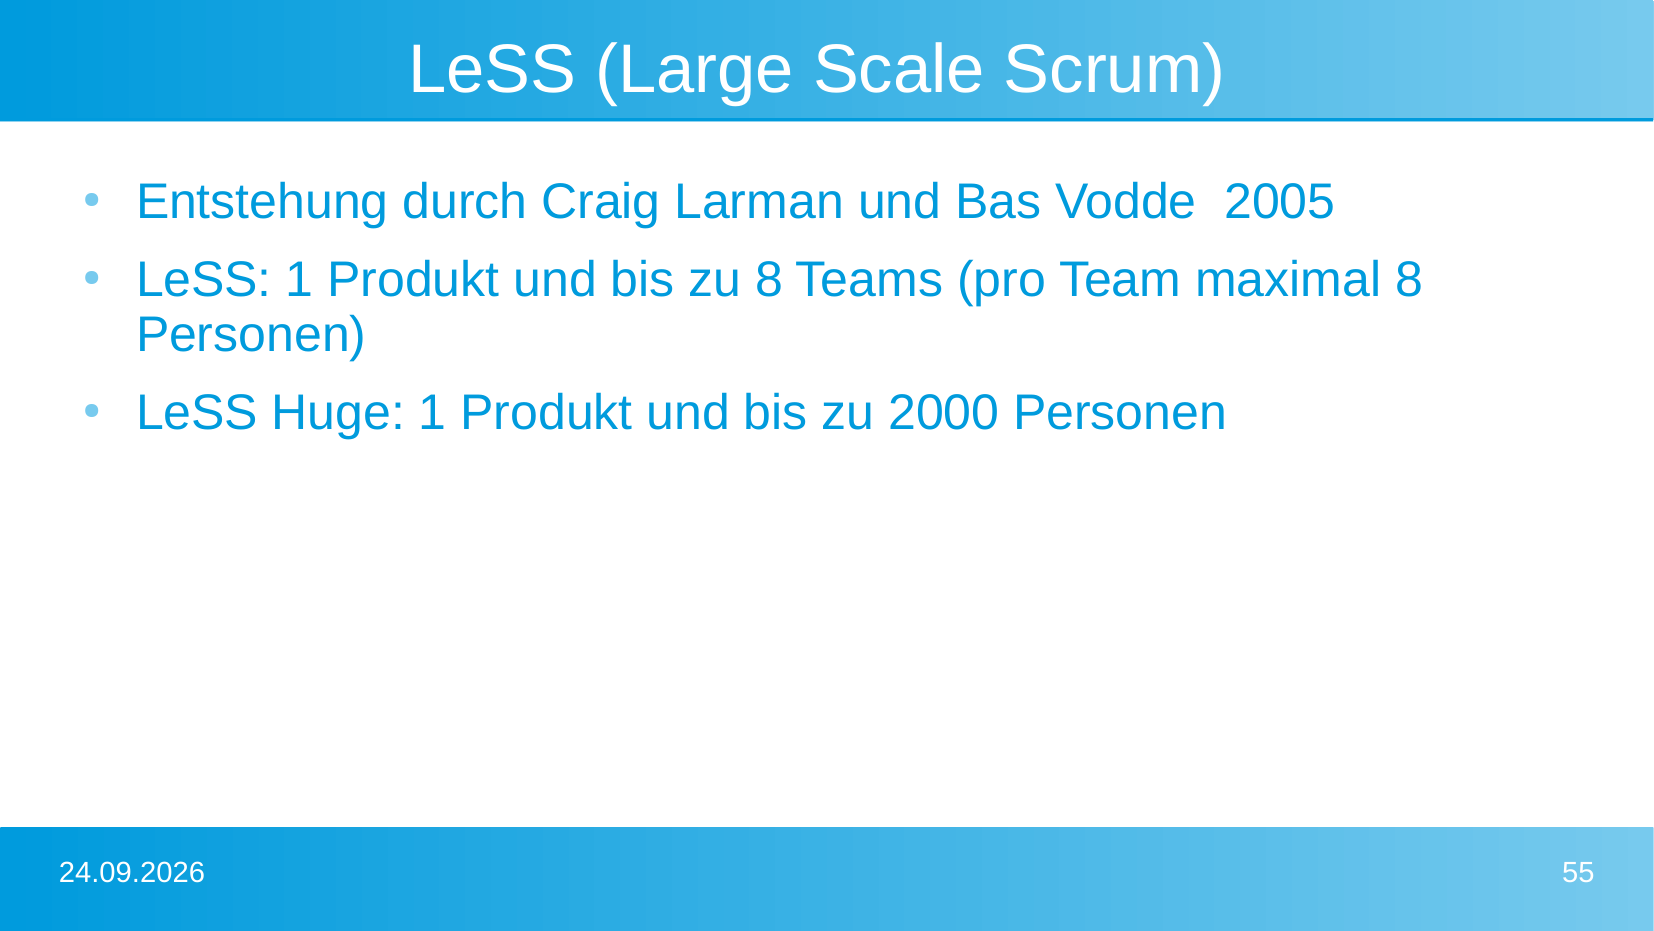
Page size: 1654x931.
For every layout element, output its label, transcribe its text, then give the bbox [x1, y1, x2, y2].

list Entstehung durch Craig Larman und Bas Vodde 2005 LeSS: 1 Produkt und bis zu 8 Teams (pro Team maximal 8 Personen) LeSS Huge: 1 Produkt und bis zu 2000 Personen [65, 95, 1601, 686]
title LeSS (Large Scale Scrum) [59, 29, 1595, 108]
